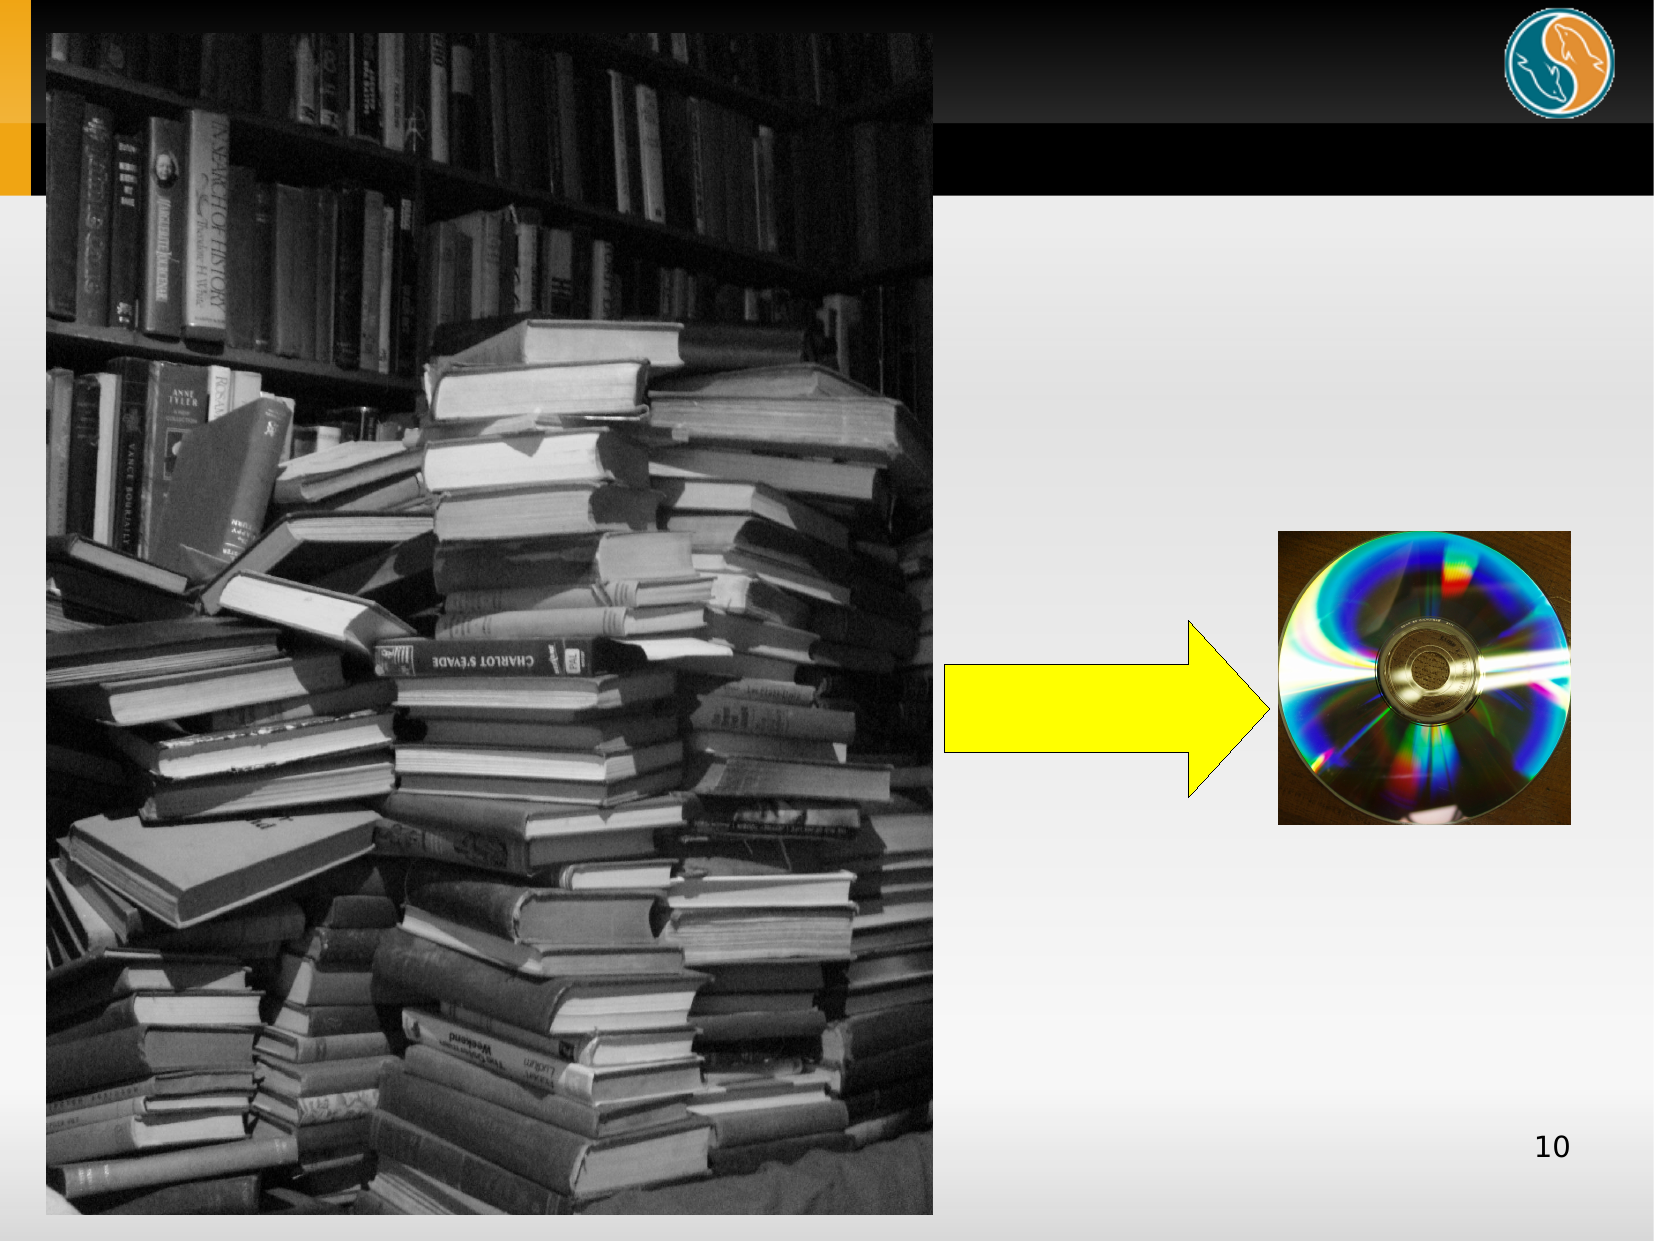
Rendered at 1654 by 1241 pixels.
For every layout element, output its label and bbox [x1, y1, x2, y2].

text_box [944, 620, 1270, 798]
picture [0, 0, 1654, 1241]
